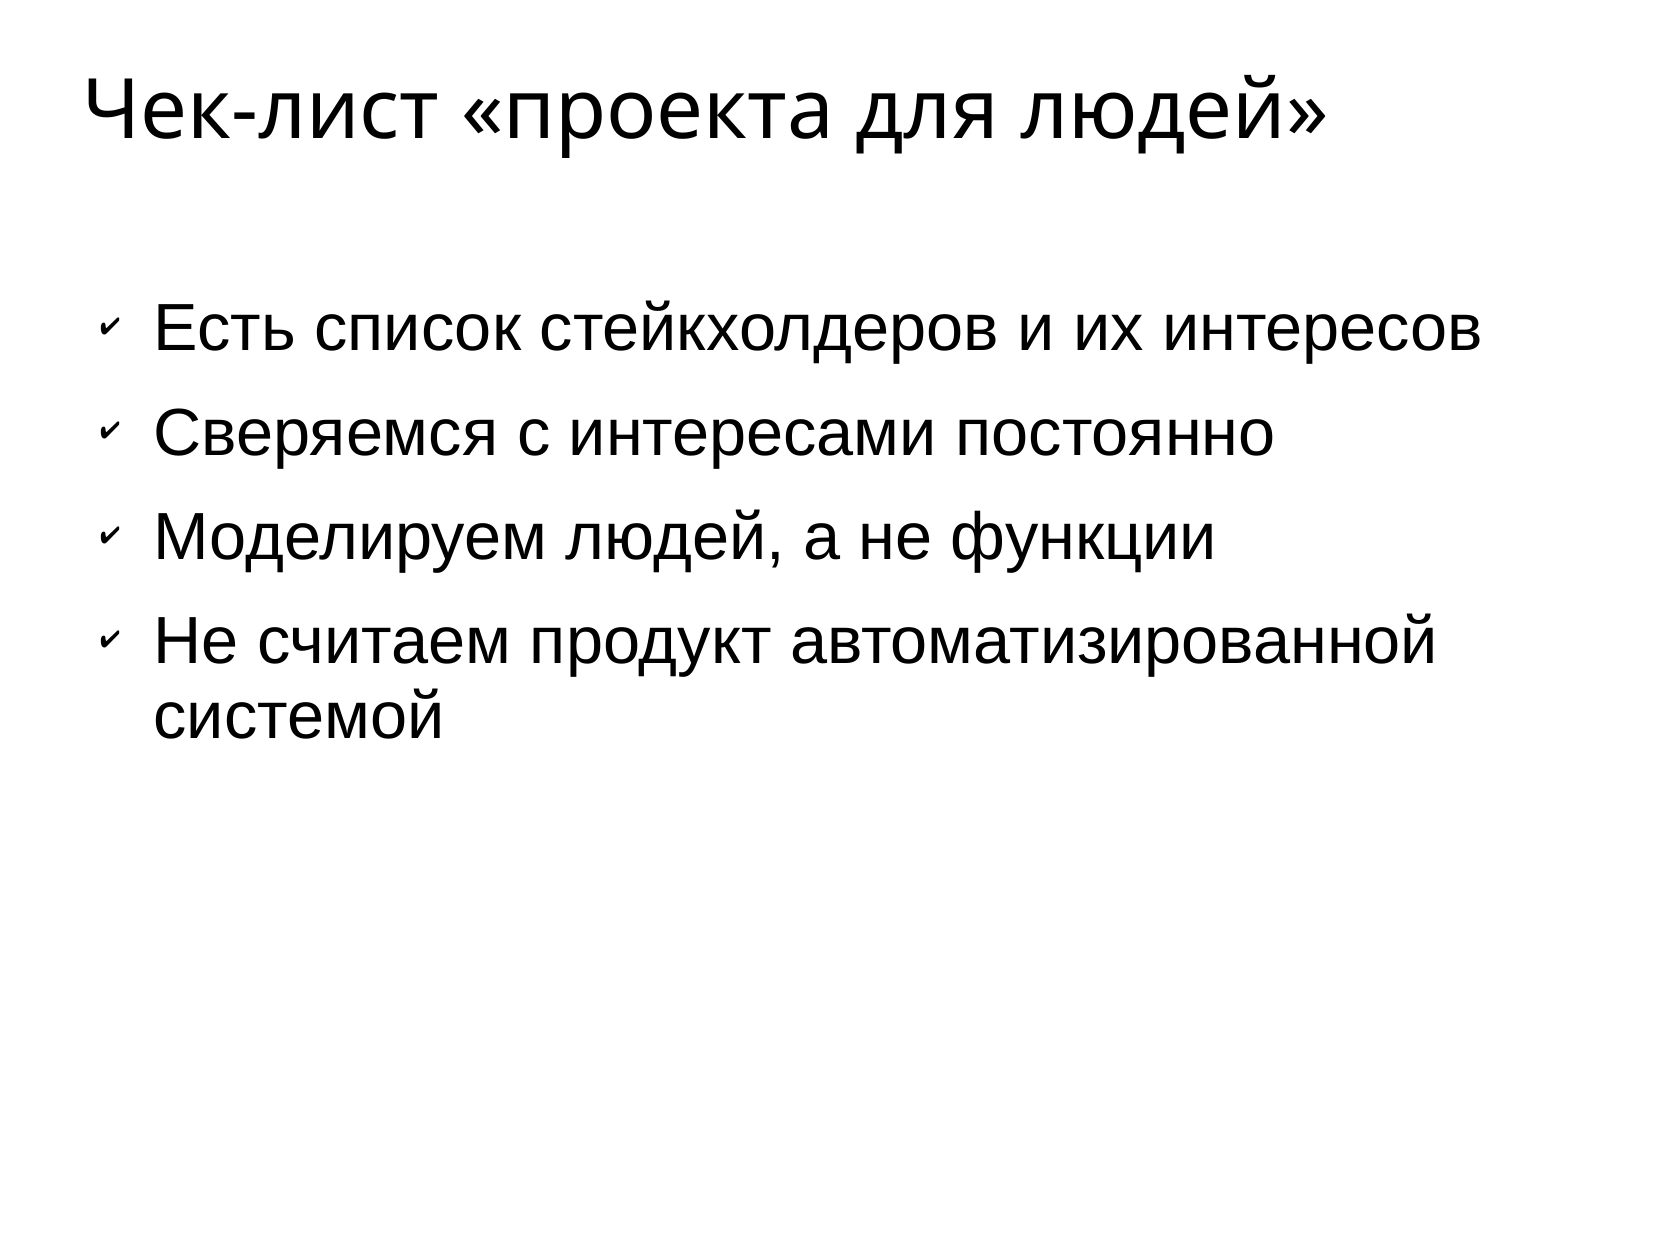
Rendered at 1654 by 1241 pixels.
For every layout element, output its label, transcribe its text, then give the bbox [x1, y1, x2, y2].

list Есть список стейкхолдеров и их интересов Сверяемся с интересами постоянно Моделируем людей, а не функции Не считаем продукт автоматизированной системой [82, 290, 1571, 1010]
title Чек-лист «проекта для людей» [82, 49, 1571, 257]
